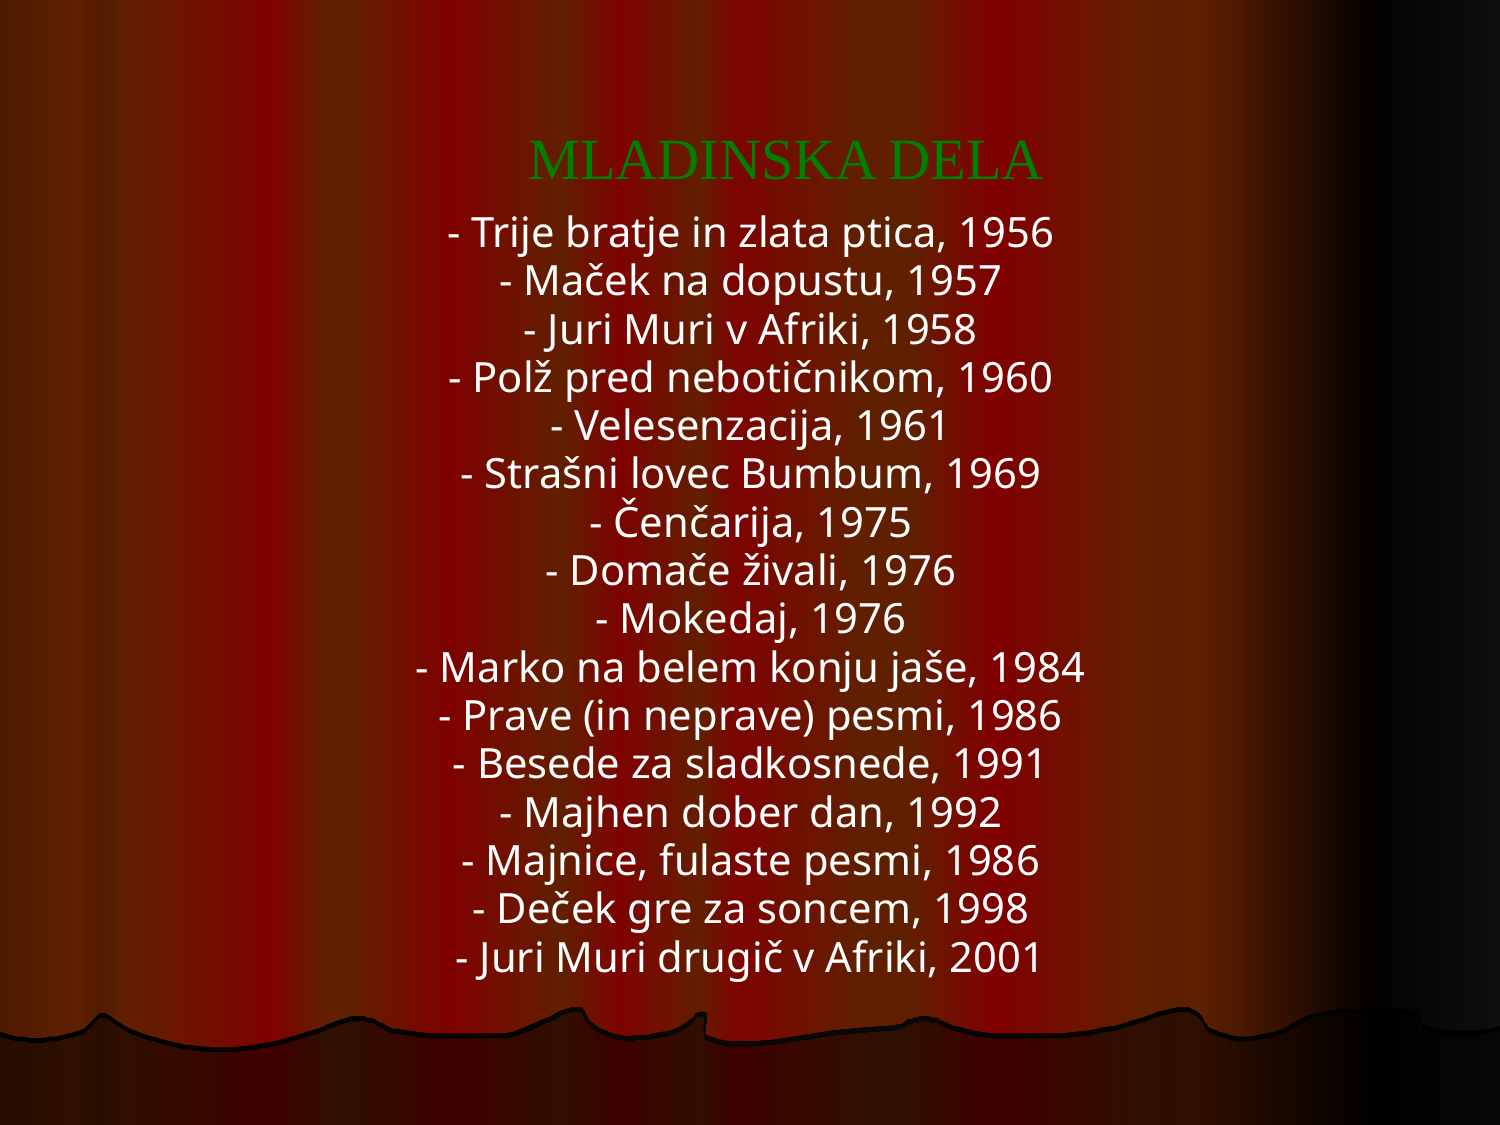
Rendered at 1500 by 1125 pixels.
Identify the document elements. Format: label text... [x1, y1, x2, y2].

list - Trije bratje in zlata ptica, 1956 - Maček na dopustu, 1957 - Juri Muri v Afriki, 1958 - Polž pred nebotičnikom, 1960 - Velesenzacija, 1961 - Strašni lovec Bumbum, 1969 - Čenčarija, 1975 - Domače živali, 1976 - Mokedaj, 1976 - Marko na belem konju jaše, 1984 - Prave (in neprave) pesmi, 1986 - Besede za sladkosnede, 1991 - Majhen dober dan, 1992 - Majnice, fulaste pesmi, 1986 - Deček gre za soncem, 1998 - Juri Muri drugič v Afriki, 2001 [53, 208, 1449, 1016]
text_box MLADINSKA DELA [513, 113, 1017, 180]
